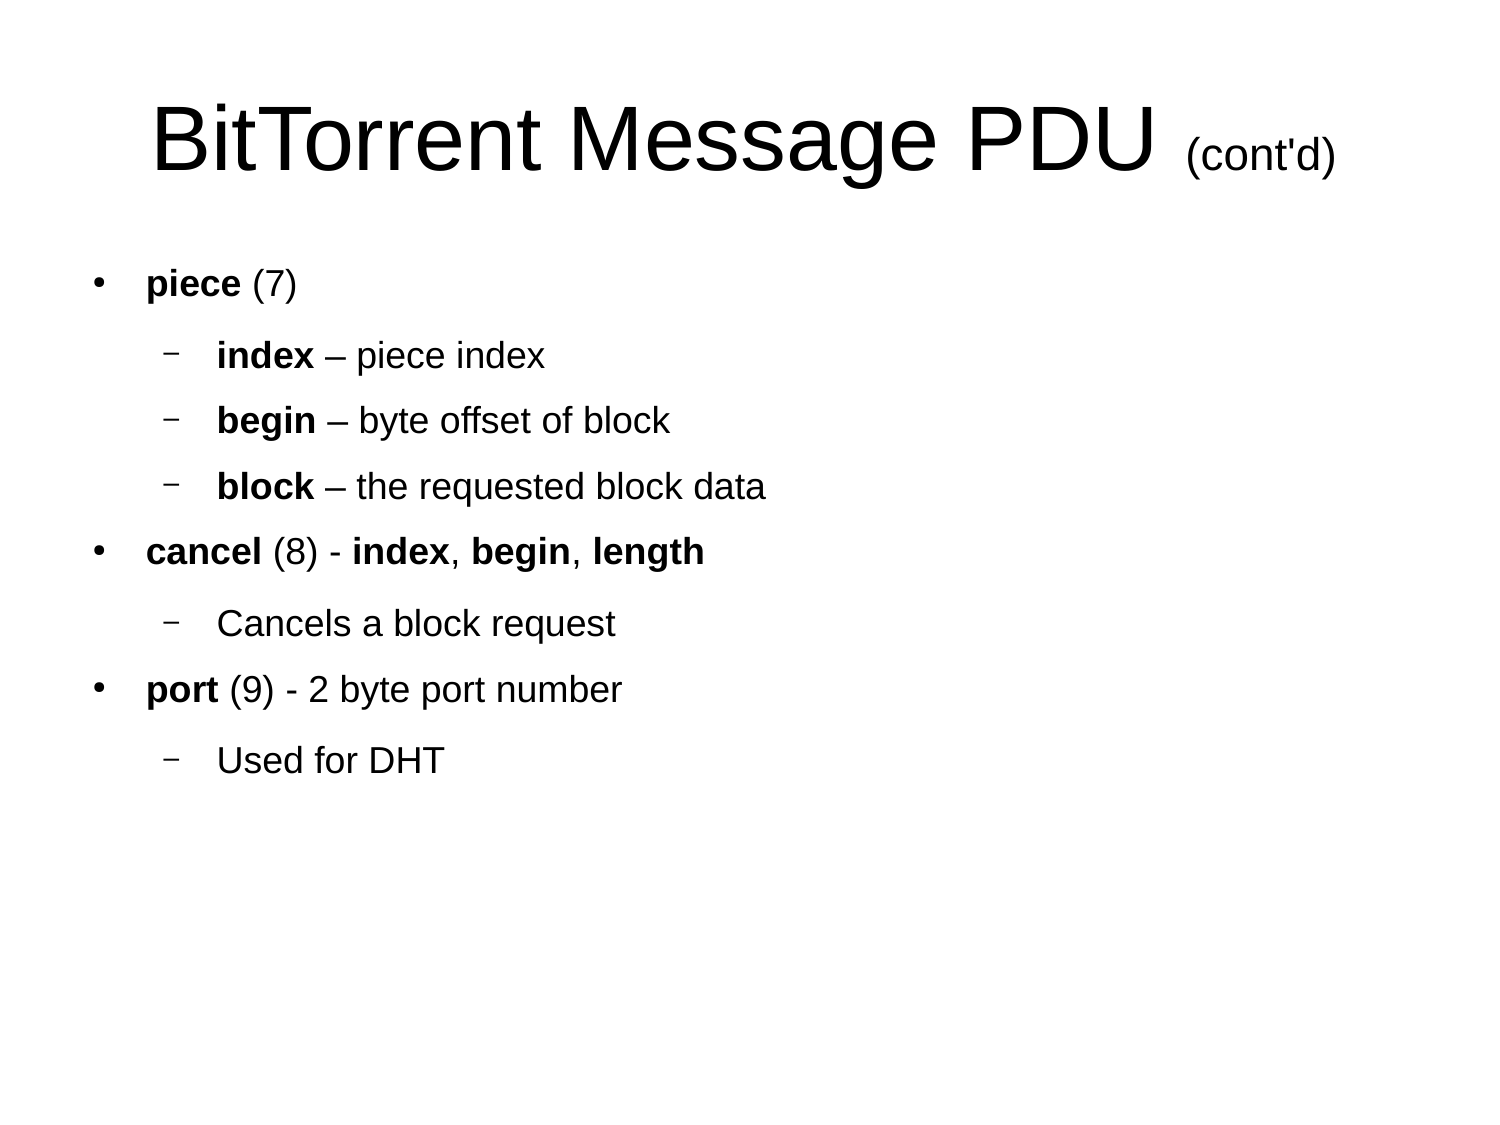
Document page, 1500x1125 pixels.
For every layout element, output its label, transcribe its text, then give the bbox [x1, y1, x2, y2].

list piece (7) index – piece index begin – byte offset of block block – the requested block data cancel (8) - index, begin, length Cancels a block request port (9) - 2 byte port number Used for DHT [75, 262, 1425, 916]
title BitTorrent Message PDU (cont'd) [75, 45, 1425, 233]
